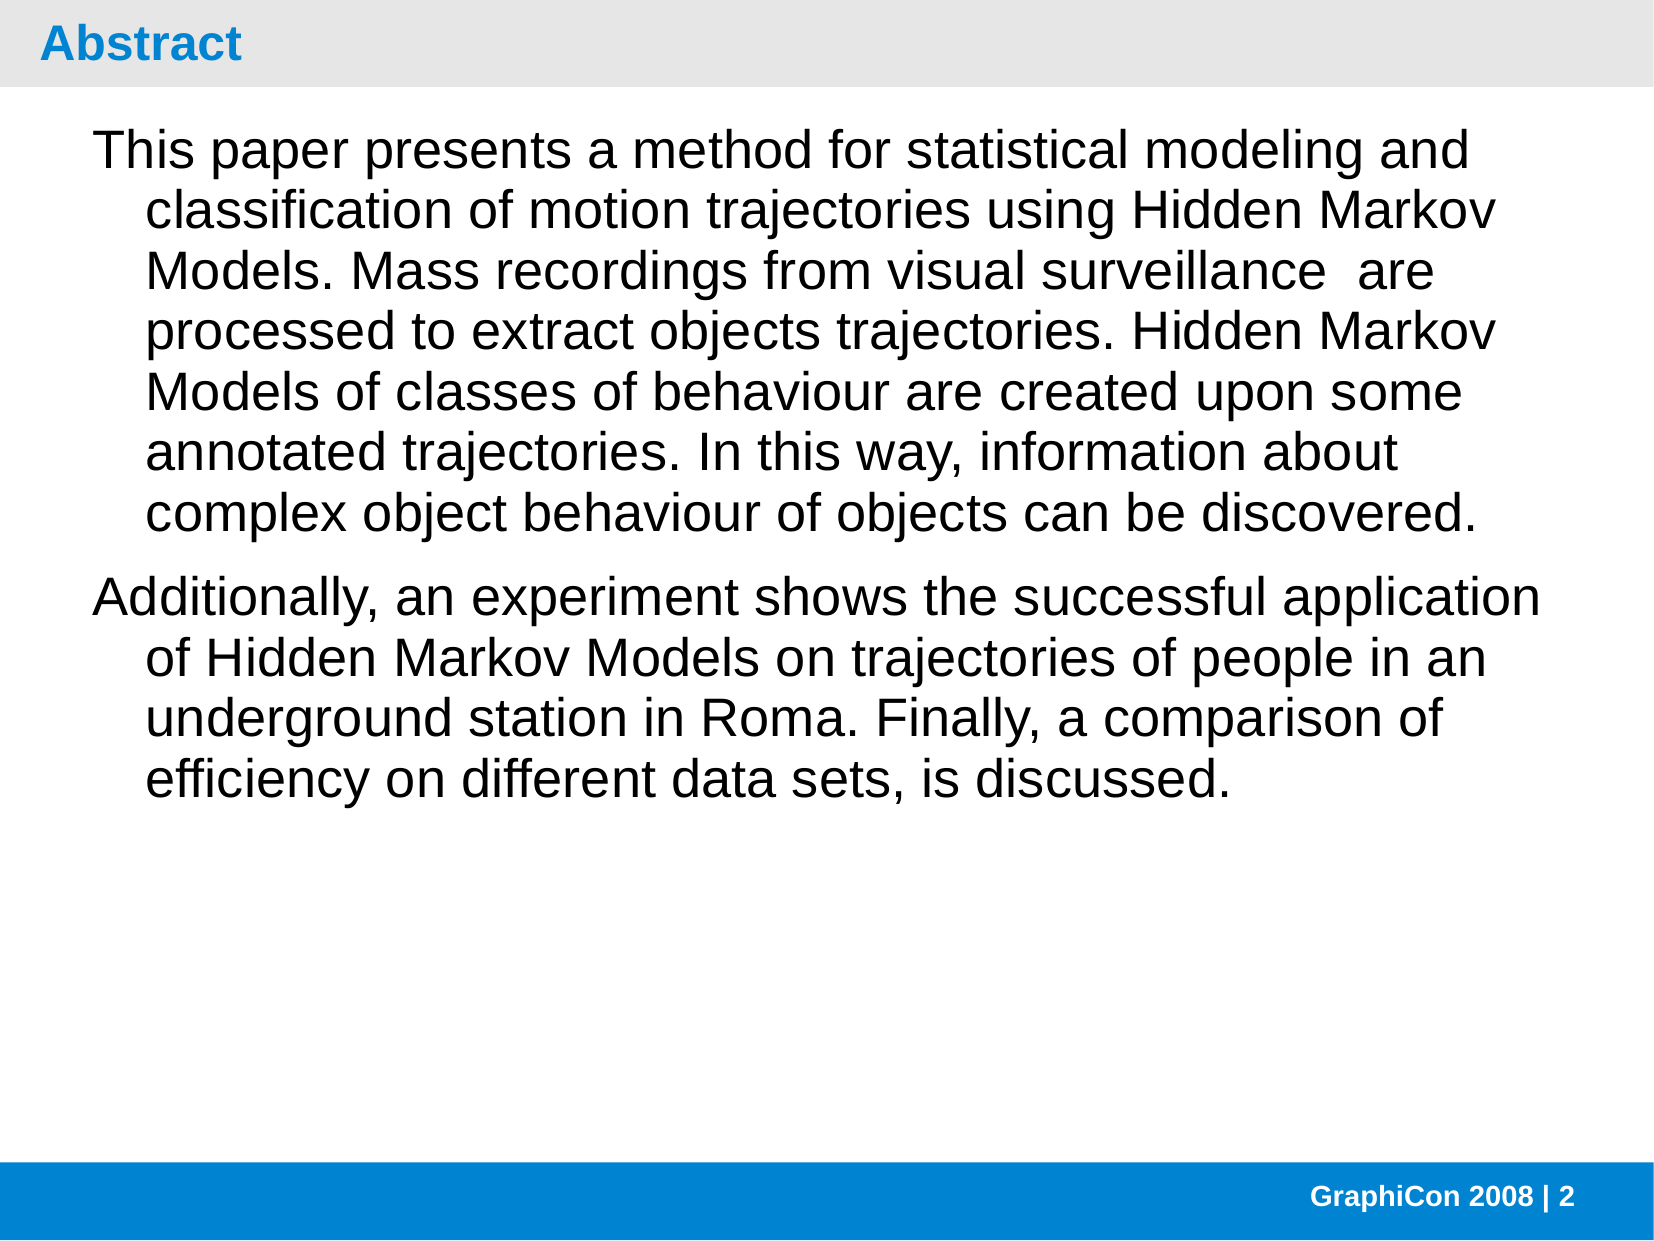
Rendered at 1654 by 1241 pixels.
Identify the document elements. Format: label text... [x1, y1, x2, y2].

title Abstract [39, 5, 1615, 81]
list This paper presents a method for statistical modeling and classification of motion trajectories using Hidden Markov Models. Mass recordings from visual surveillance are processed to extract objects trajectories. Hidden Markov Models of classes of behaviour are created upon some annotated trajectories. In this way, information about complex object behaviour of objects can be discovered. Additionally, an experiment shows the successful application of Hidden Markov Models on trajectories of people in an underground station in Roma. Finally, a comparison of efficiency on different data sets, is discussed. [75, 119, 1564, 1126]
